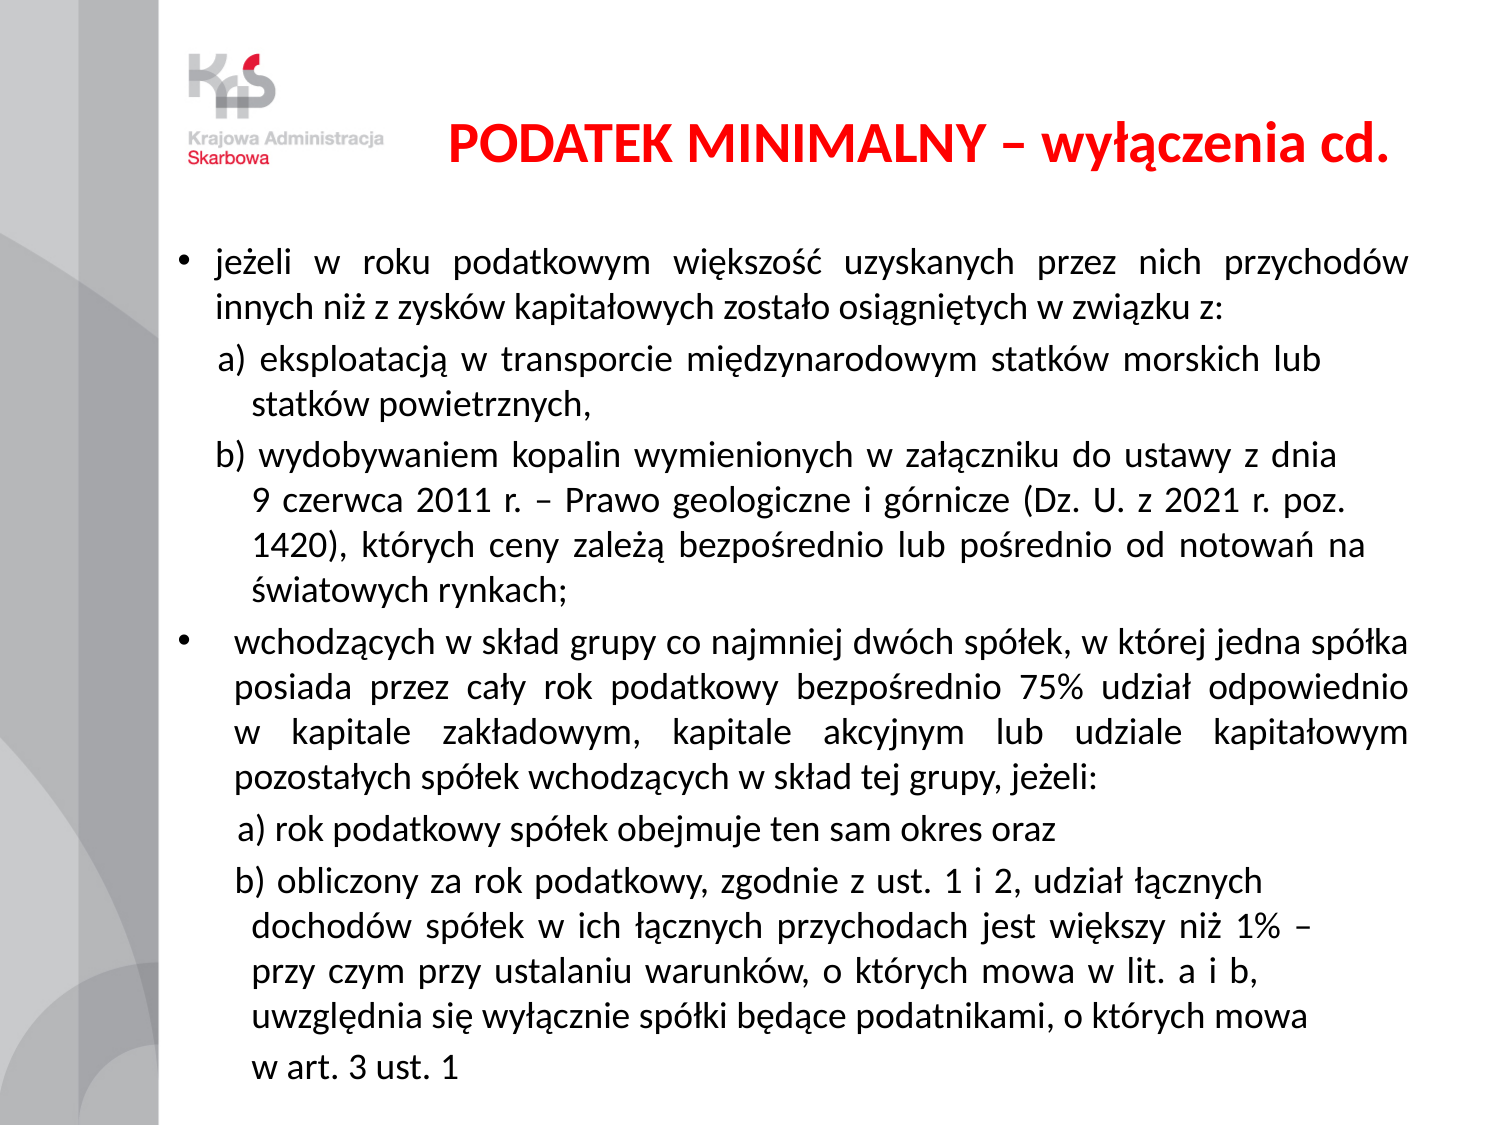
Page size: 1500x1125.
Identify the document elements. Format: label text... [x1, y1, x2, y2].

title PODATEK MINIMALNY – wyłączenia cd. [415, 45, 1425, 229]
list jeżeli w roku podatkowym większość uzyskanych przez nich przychodów innych niż z zysków kapitałowych zostało osiągniętych w związku z: a) eksploatacją w transporcie międzynarodowym statków morskich lub statków powietrznych, b) wydobywaniem kopalin wymienionych w załączniku do ustawy z dnia 9 czerwca 2011 r. – Prawo geologiczne i górnicze (Dz. U. z 2021 r. poz. 1420), których ceny zależą bezpośrednio lub pośrednio od notowań na światowych rynkach; wchodzących w skład grupy co najmniej dwóch spółek, w której jedna spółka posiada przez cały rok podatkowy bezpośrednio 75% udział odpowiednio w kapitale zakładowym, kapitale akcyjnym lub udziale kapitałowym pozostałych spółek wchodzących w skład tej grupy, jeżeli: a) rok podatkowy spółek obejmuje ten sam okres oraz b) obliczony za rok podatkowy, zgodnie z ust. 1 i 2, udział łącznych dochodów spółek w ich łącznych przychodach jest większy niż 1% – przy czym przy ustalaniu warunków, o których mowa w lit. a i b, uwzględnia się wyłącznie spółki będące podatnikami, o których mowa w art. 3 ust. 1 [162, 229, 1425, 1083]
picture [0, 0, 1500, 1125]
